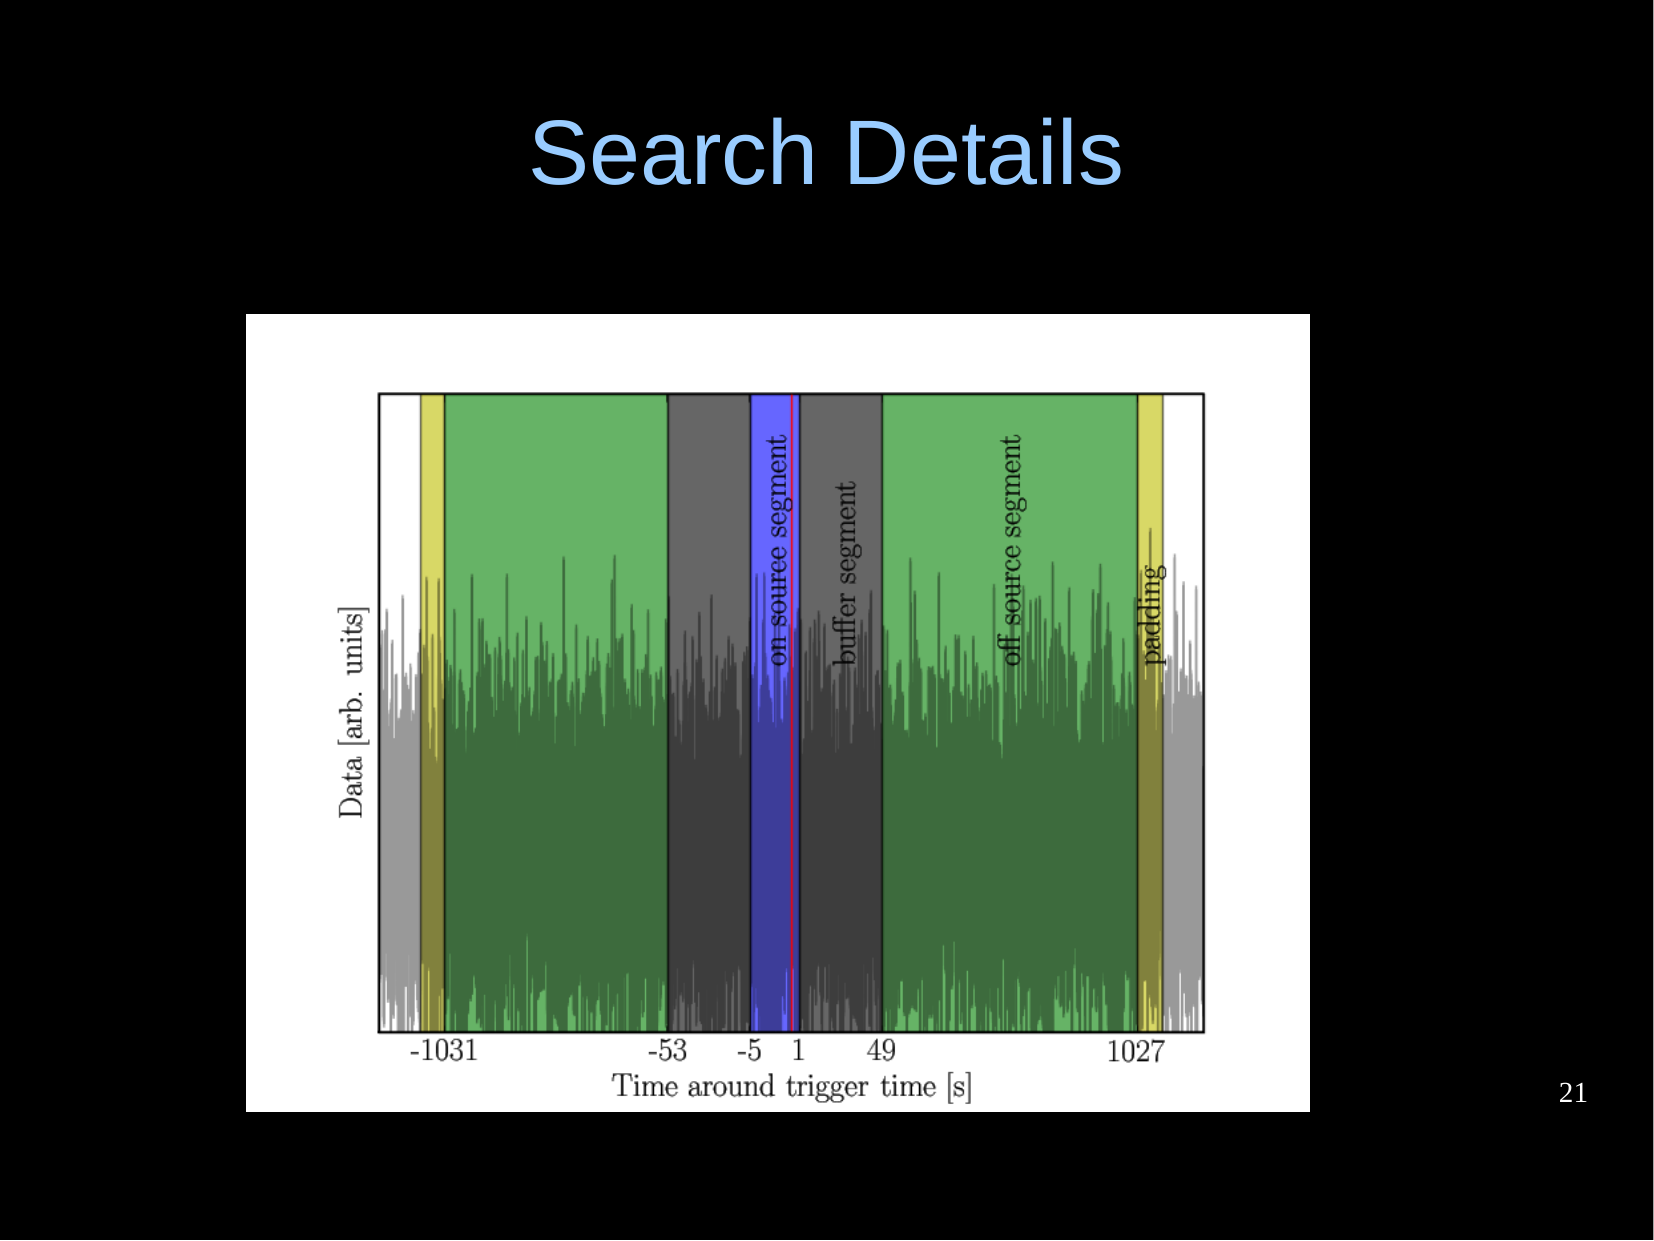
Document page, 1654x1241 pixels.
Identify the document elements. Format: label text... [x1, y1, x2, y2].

title Search Details [82, 49, 1571, 257]
picture [246, 314, 1310, 1112]
